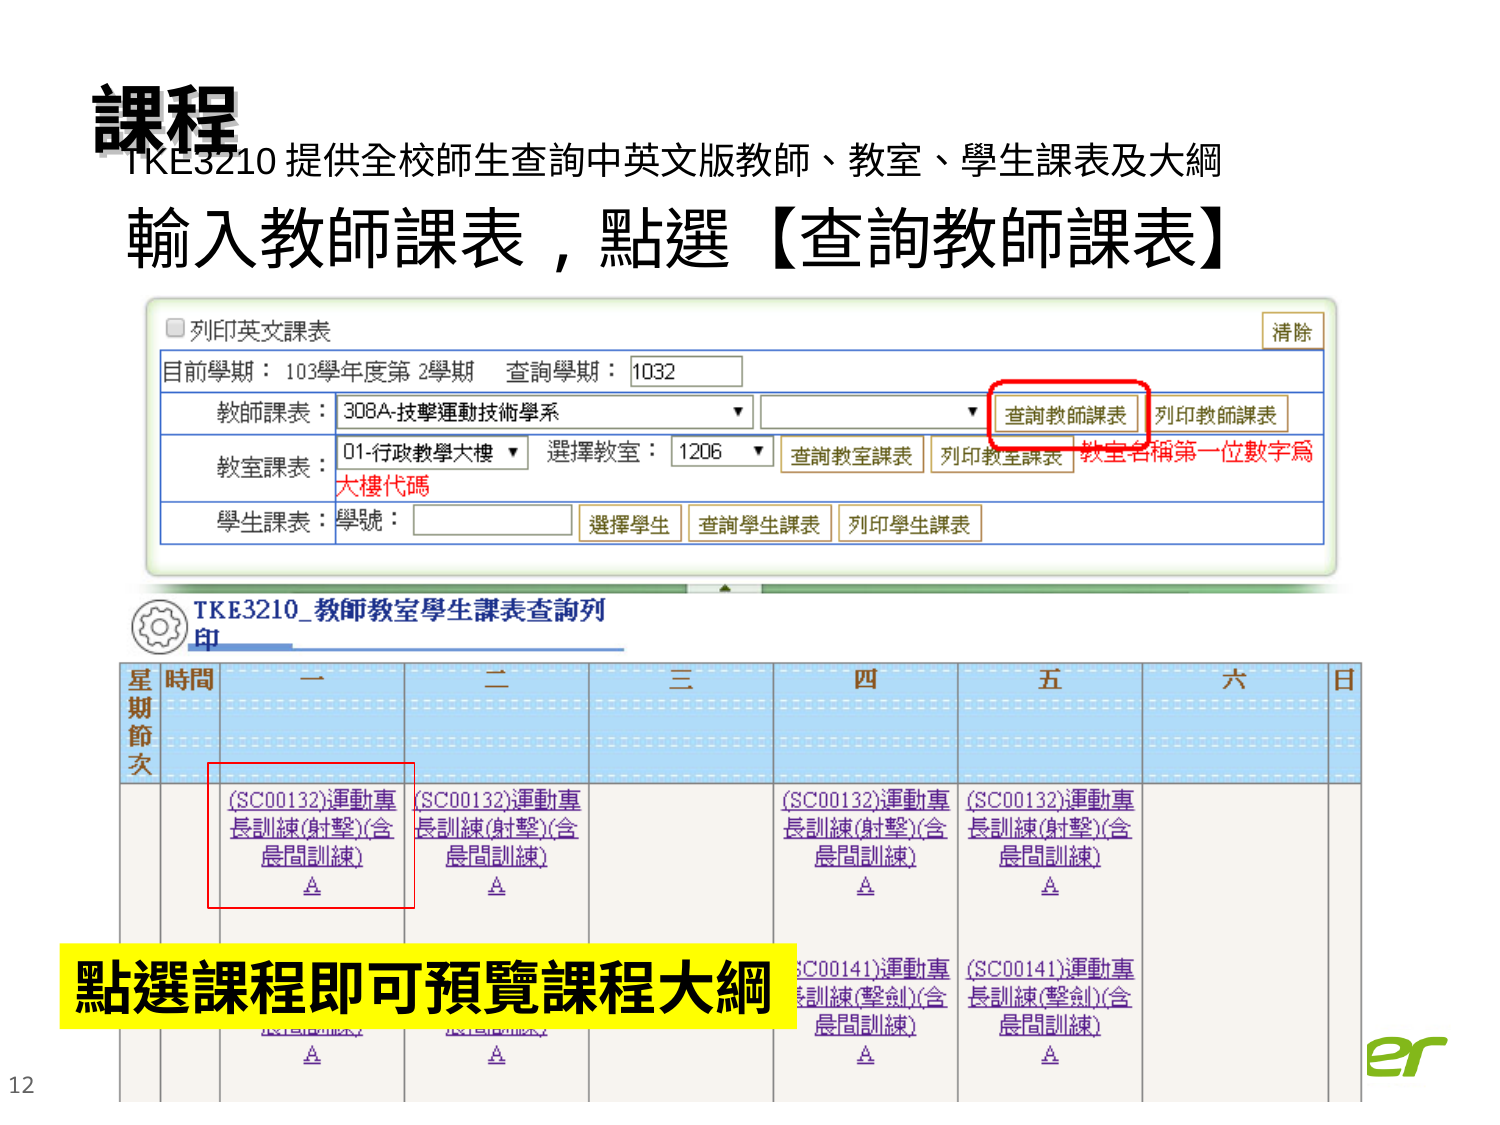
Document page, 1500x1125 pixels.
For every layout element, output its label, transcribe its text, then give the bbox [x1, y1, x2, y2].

title 課程 [75, 6, 1426, 153]
text_box TKE3210提供全校師生查詢中英文版教師、教室、學生課表及大綱 [105, 129, 1241, 191]
text_box 點選課程即可預覽課程大綱 [59, 943, 797, 1030]
text_box 輸入教師課表,點選【查詢教師課表】 [110, 189, 1252, 295]
picture [110, 295, 1367, 1102]
text_box 11 [0, 1056, 140, 1117]
text_box [207, 763, 415, 909]
